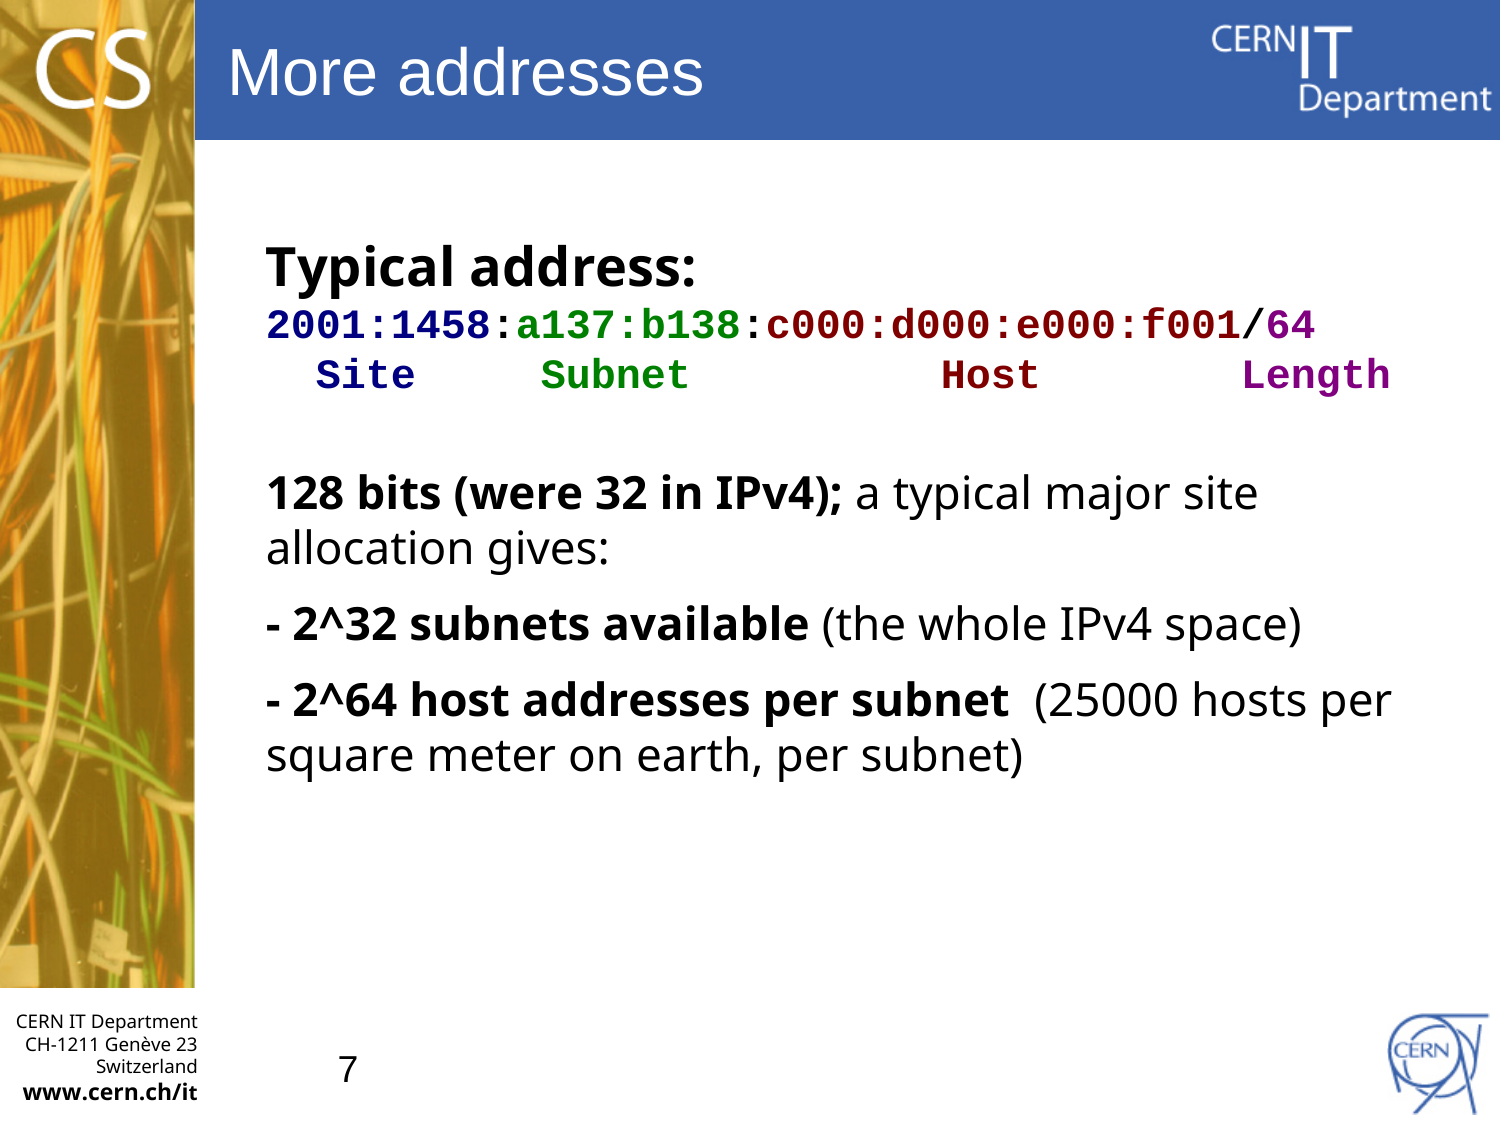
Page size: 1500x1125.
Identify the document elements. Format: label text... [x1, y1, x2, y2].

picture [1126, 0, 1500, 140]
title More addresses [212, 0, 1126, 157]
picture [0, 0, 212, 988]
picture [1387, 1012, 1490, 1115]
text_box Typical address: 2001:1458:a137:b138:c000:d000:e000:f001/64 Site Subnet Host Length 128 bits (were 32 in IPv4); a typical major site allocation gives: - 2^32 subnets available (the whole IPv4 space) - 2^64 host addresses per subnet (25000 hosts per square meter on earth, per subnet) [251, 224, 1442, 1088]
